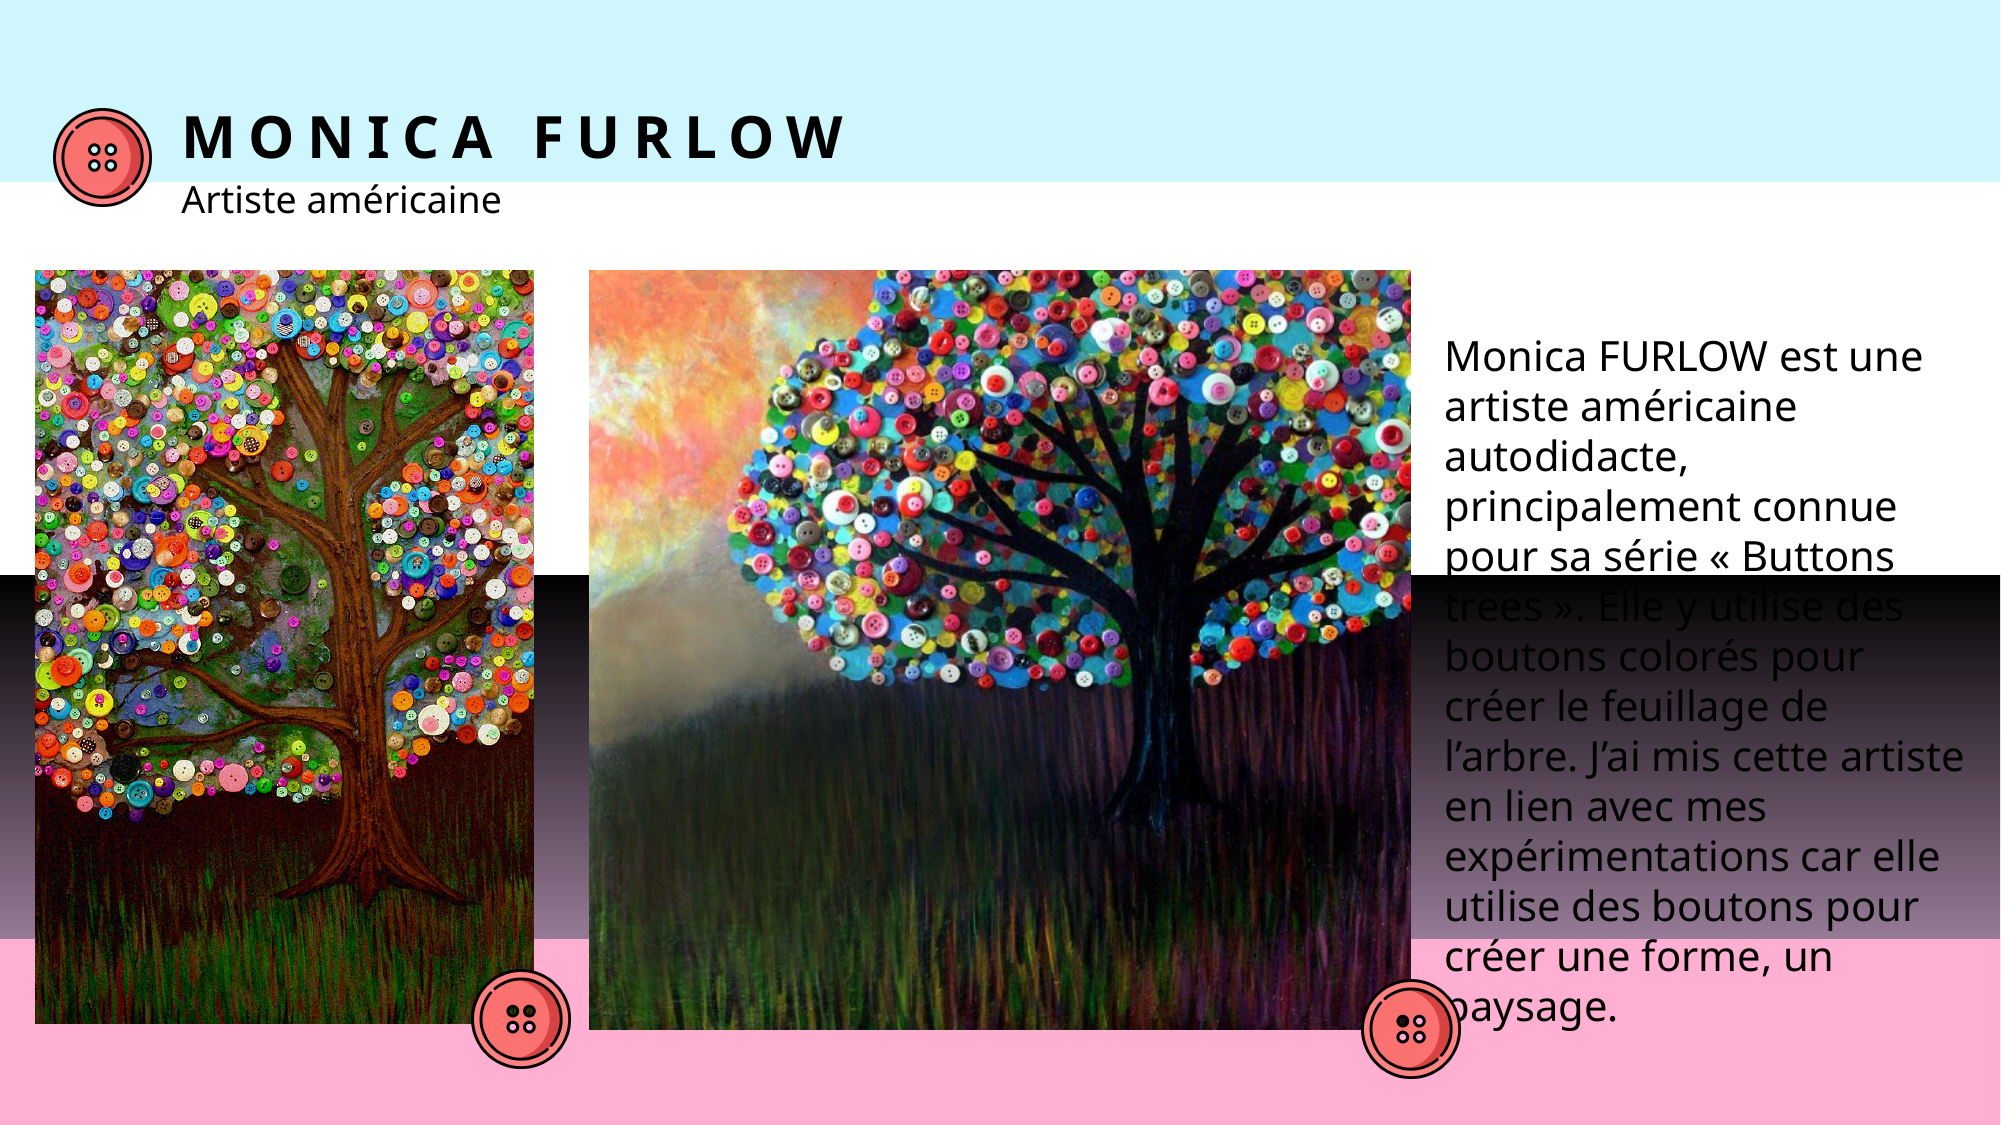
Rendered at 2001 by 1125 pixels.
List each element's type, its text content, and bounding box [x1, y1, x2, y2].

picture [589, 270, 1461, 1079]
picture [53, 108, 152, 207]
picture [35, 270, 571, 1069]
text_box [0, 0, 2000, 181]
title Monica FURLOW [166, 22, 1975, 248]
text_box [0, 940, 2000, 1125]
text_box Artiste américaine [166, 168, 915, 230]
text_box Monica FURLOW est une artiste américaine autodidacte, principalement connue pour sa série « Buttons trees ». Elle y utilise des boutons colorés pour créer le feuillage de l’arbre. J’ai mis cette artiste en lien avec mes expérimentations car elle utilise des boutons pour créer une forme, un paysage. [1429, 321, 1983, 943]
